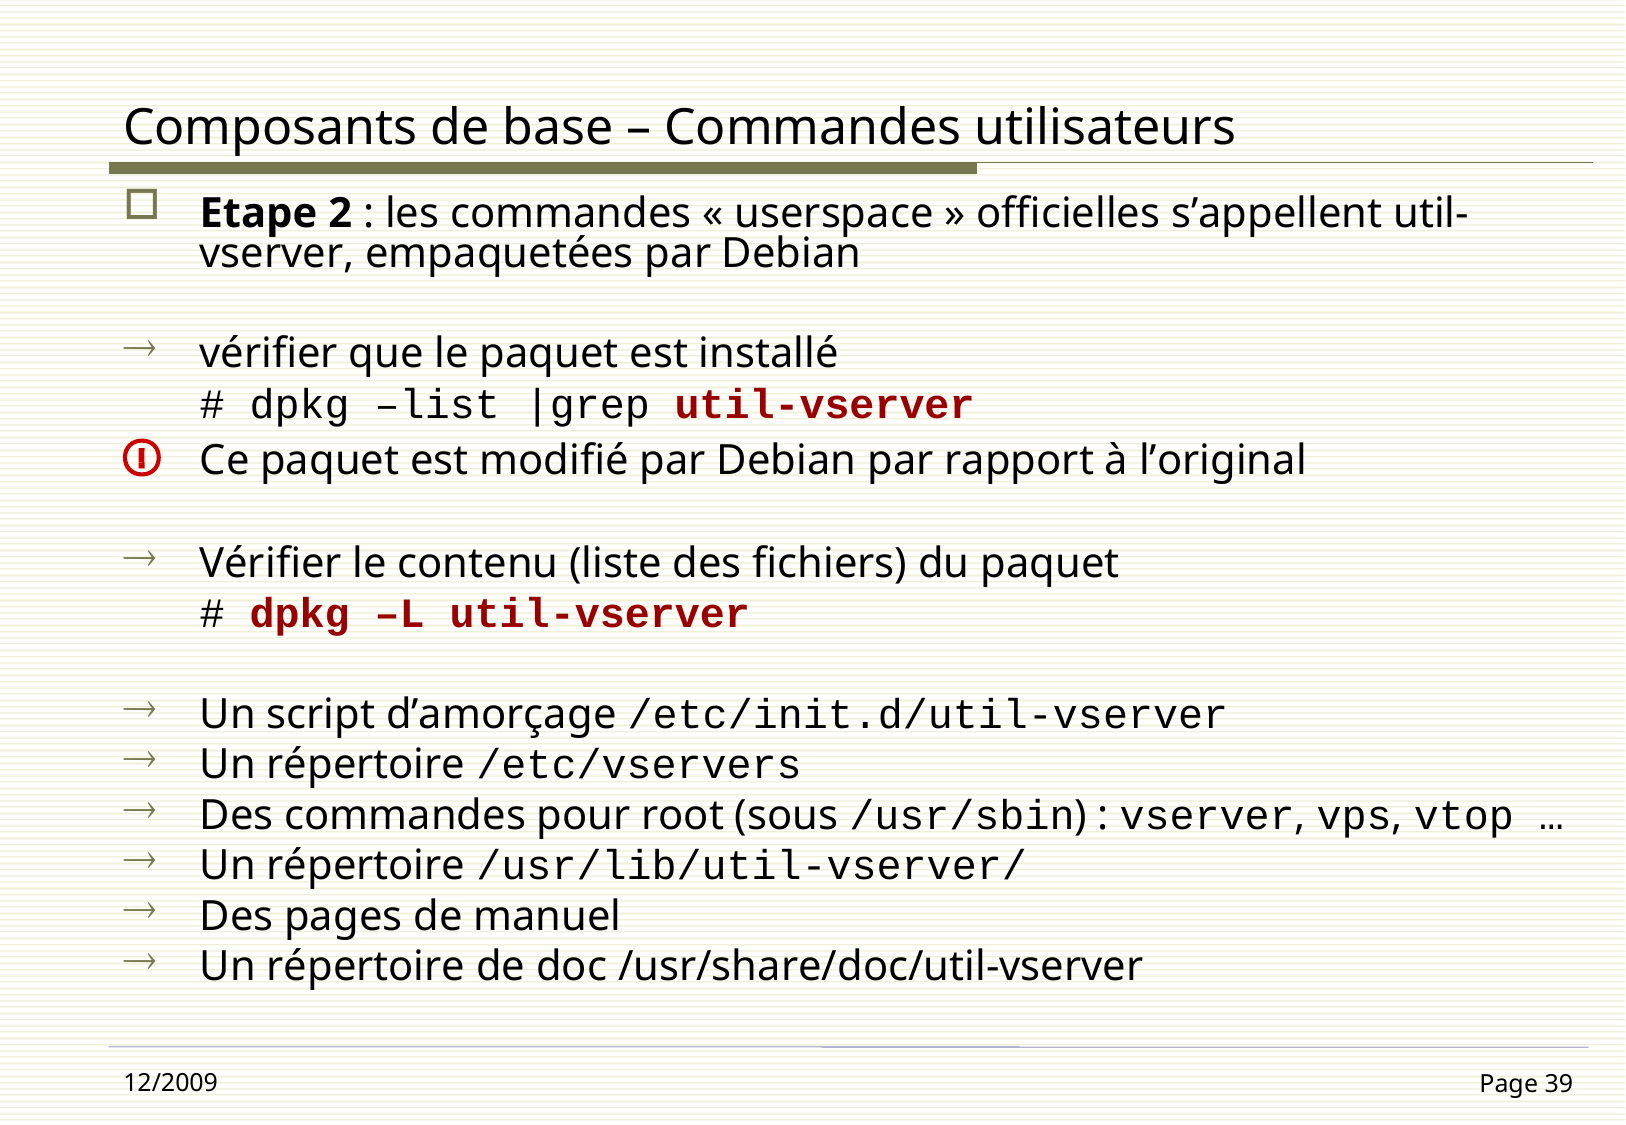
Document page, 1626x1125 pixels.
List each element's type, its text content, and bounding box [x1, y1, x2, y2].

picture [0, 0, 1626, 1125]
title Composants de base – Commandes utilisateurs [108, 12, 1596, 163]
list Etape 2 : les commandes « userspace » officielles s’appellent util-vserver, empaquetées par Debian vérifier que le paquet est installé # dpkg –list |grep util-vserver  Ce paquet est modifié par Debian par rapport à l’original Vérifier le contenu (liste des fichiers) du paquet # dpkg –L util-vserver Un script d’amorçage /etc/init.d/util-vserver Un répertoire /etc/vservers Des commandes pour root (sous /usr/sbin) : vserver, vps, vtop … Un répertoire /usr/lib/util-vserver/ Des pages de manuel Un répertoire de doc /usr/share/doc/util-vserver [108, 187, 1595, 1087]
